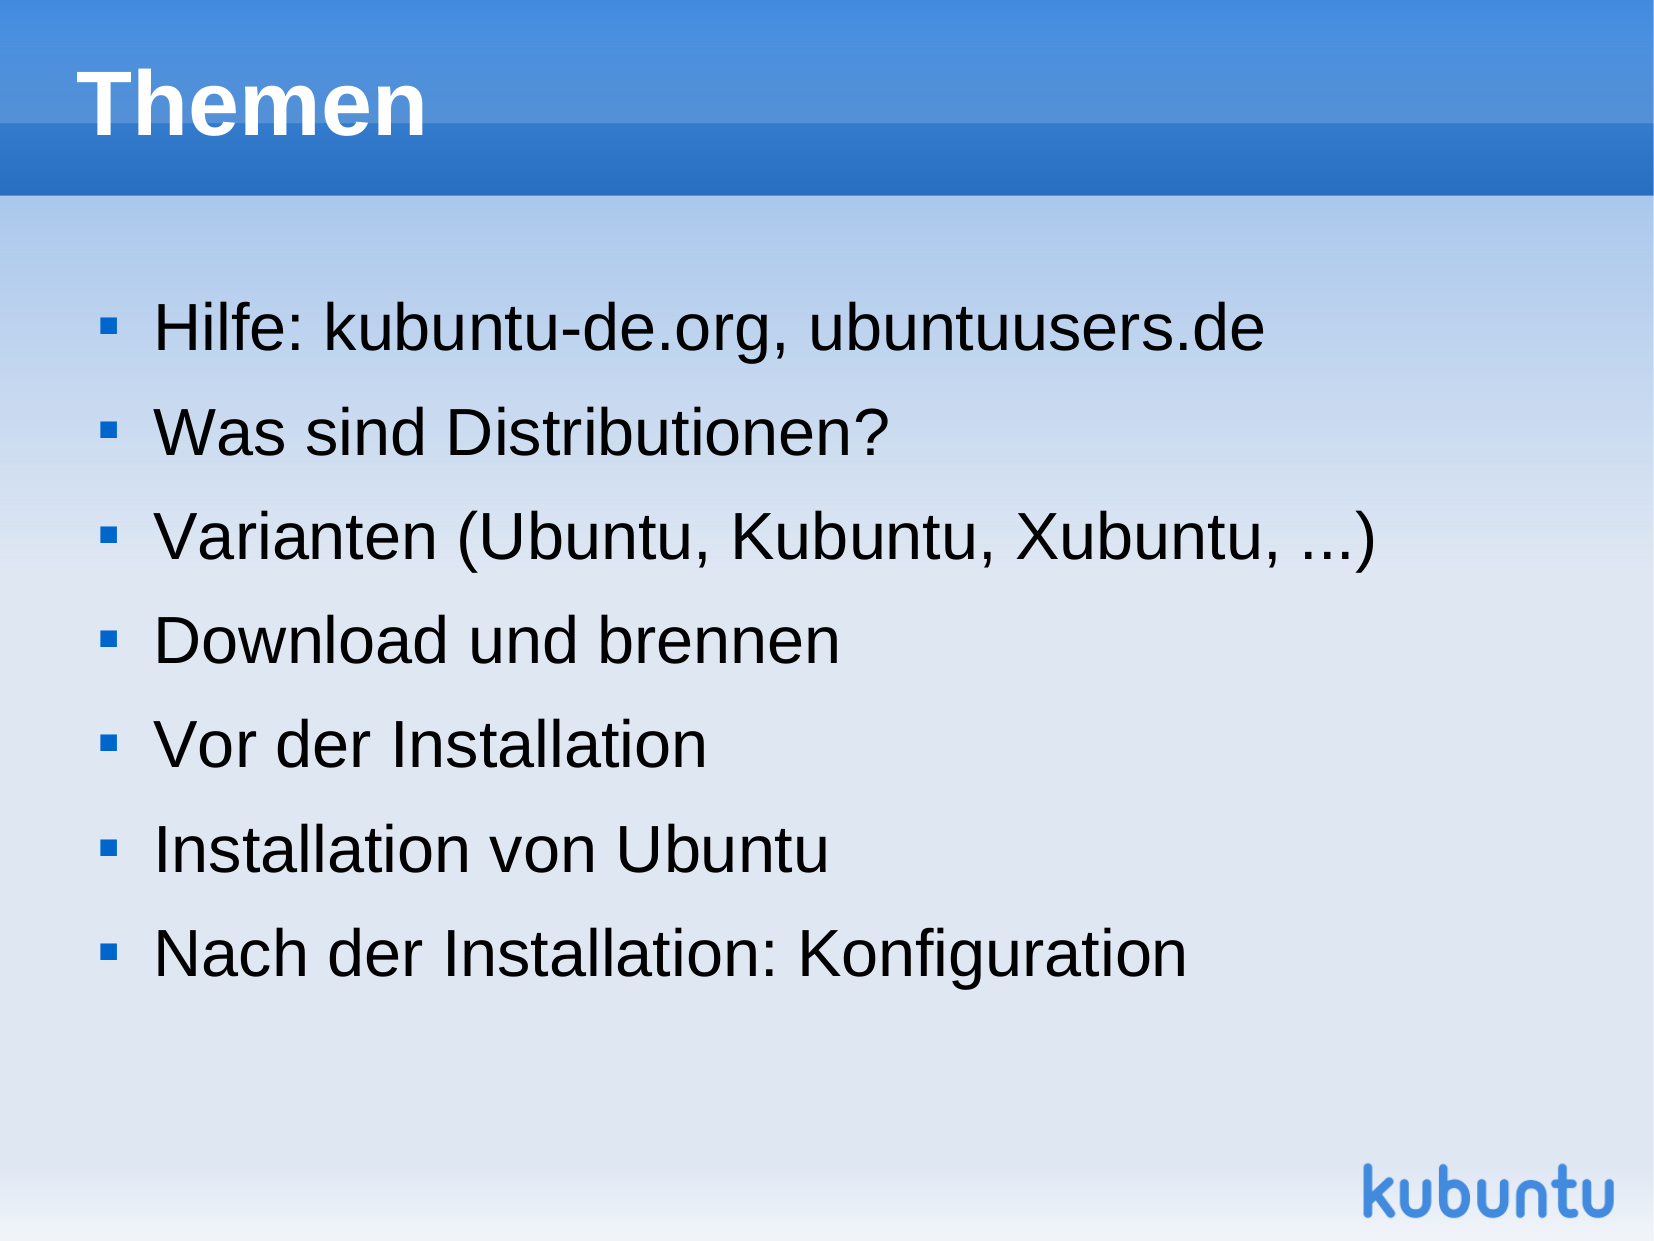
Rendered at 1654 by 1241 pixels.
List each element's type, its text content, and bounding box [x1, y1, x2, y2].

list Hilfe: kubuntu-de.org, ubuntuusers.de Was sind Distributionen? Varianten (Ubuntu, Kubuntu, Xubuntu, ...) Download und brennen Vor der Installation Installation von Ubuntu Nach der Installation: Konfiguration [82, 290, 1571, 1094]
picture [0, 0, 1654, 1241]
title Themen [76, 0, 1565, 208]
